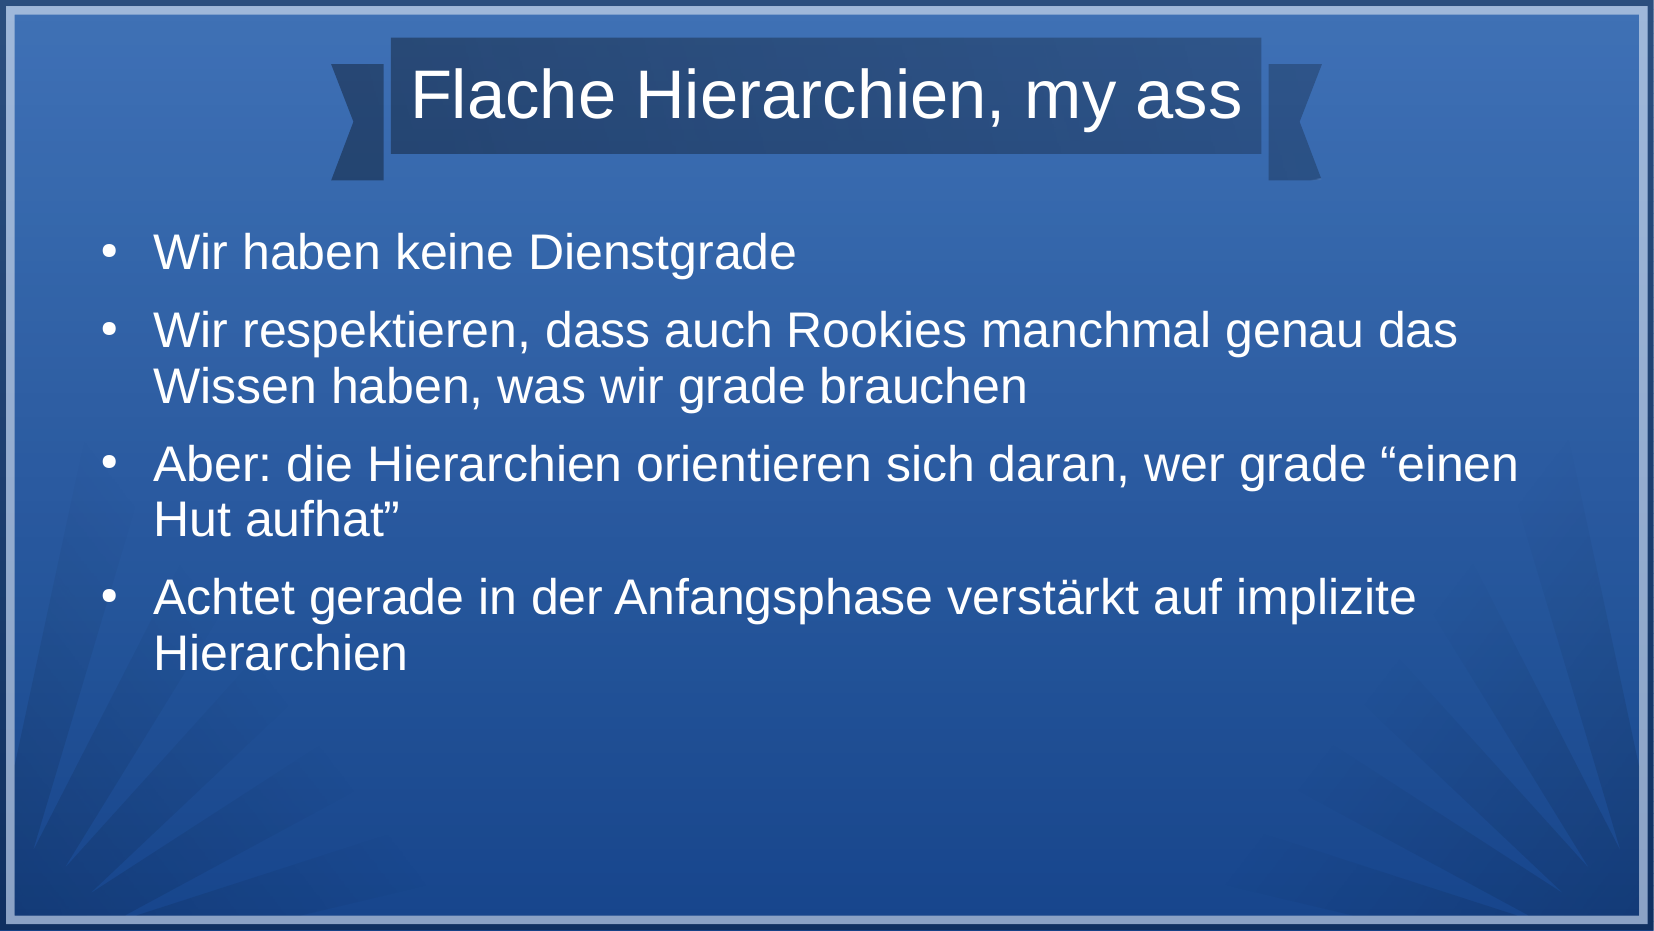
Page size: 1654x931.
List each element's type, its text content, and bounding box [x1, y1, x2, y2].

title Flache Hierarchien, my ass [389, 35, 1264, 154]
list Wir haben keine Dienstgrade Wir respektieren, dass auch Rookies manchmal genau das Wissen haben, was wir grade brauchen Aber: die Hierarchien orientieren sich daran, wer grade “einen Hut aufhat” Achtet gerade in der Anfangsphase verstärkt auf implizite Hierarchien [82, 224, 1571, 848]
